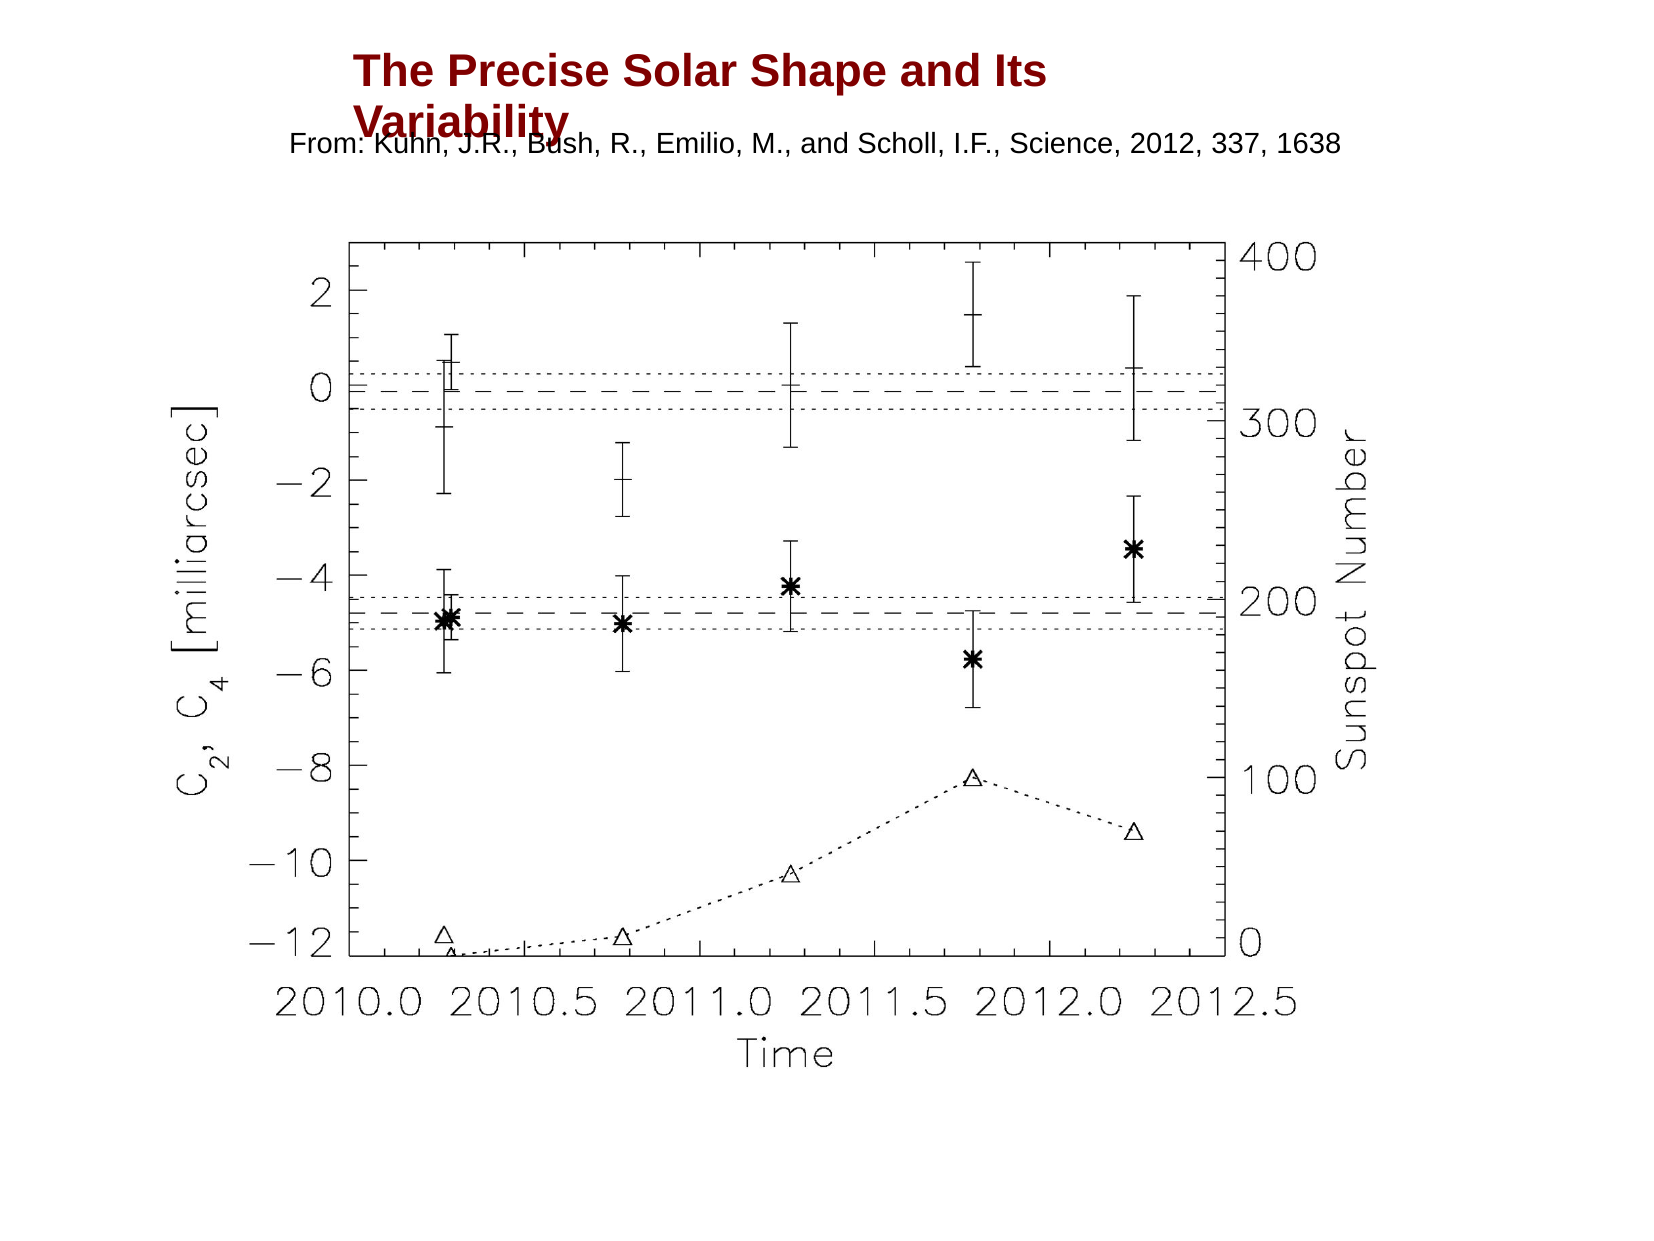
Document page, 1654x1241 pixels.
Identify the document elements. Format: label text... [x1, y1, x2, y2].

text_box From: Kuhn, J.R., Bush, R., Emilio, M., and Scholl, I.F., Science, 2012, 337, 1638 [274, 120, 1401, 168]
text_box The Precise Solar Shape and Its Variability [338, 37, 1276, 120]
picture [163, 234, 1382, 1071]
